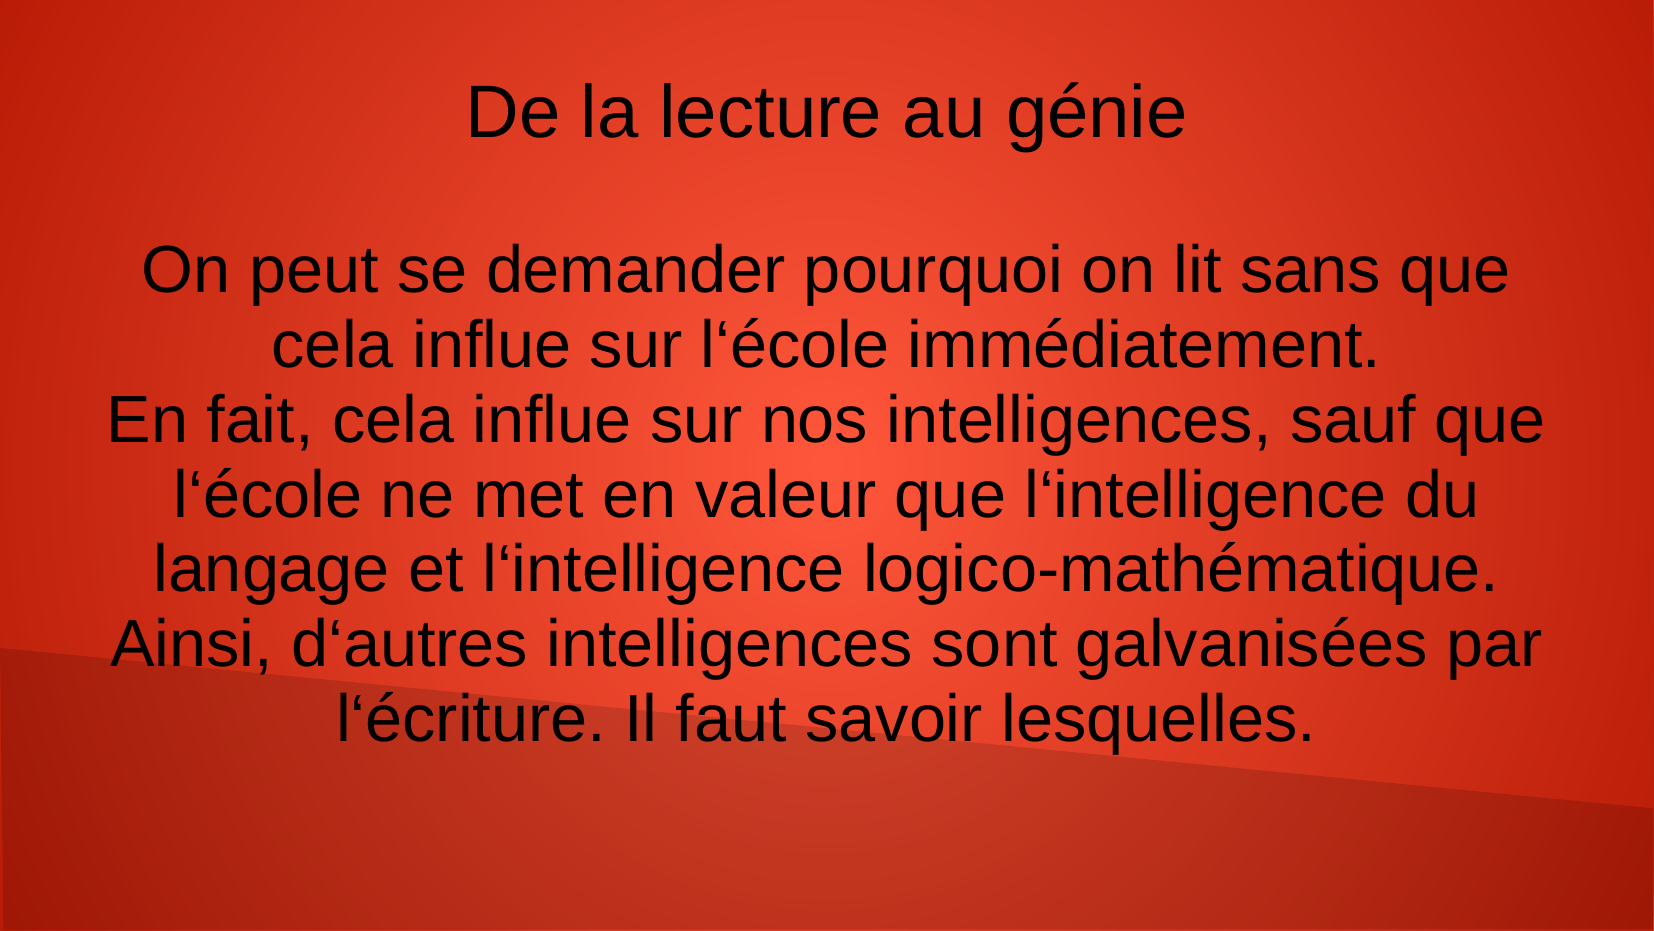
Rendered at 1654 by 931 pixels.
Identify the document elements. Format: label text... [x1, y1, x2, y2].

subtitle On peut se demander pourquoi on lit sans que cela influe sur l‘école immédiatement. En fait, cela influe sur nos intelligences, sauf que l‘école ne met en valeur que l‘intelligence du langage et l‘intelligence logico-mathématique. Ainsi, d‘autres intelligences sont galvanisées par l‘écriture. Il faut savoir lesquelles. [82, 224, 1571, 764]
title De la lecture au génie [82, 35, 1571, 189]
